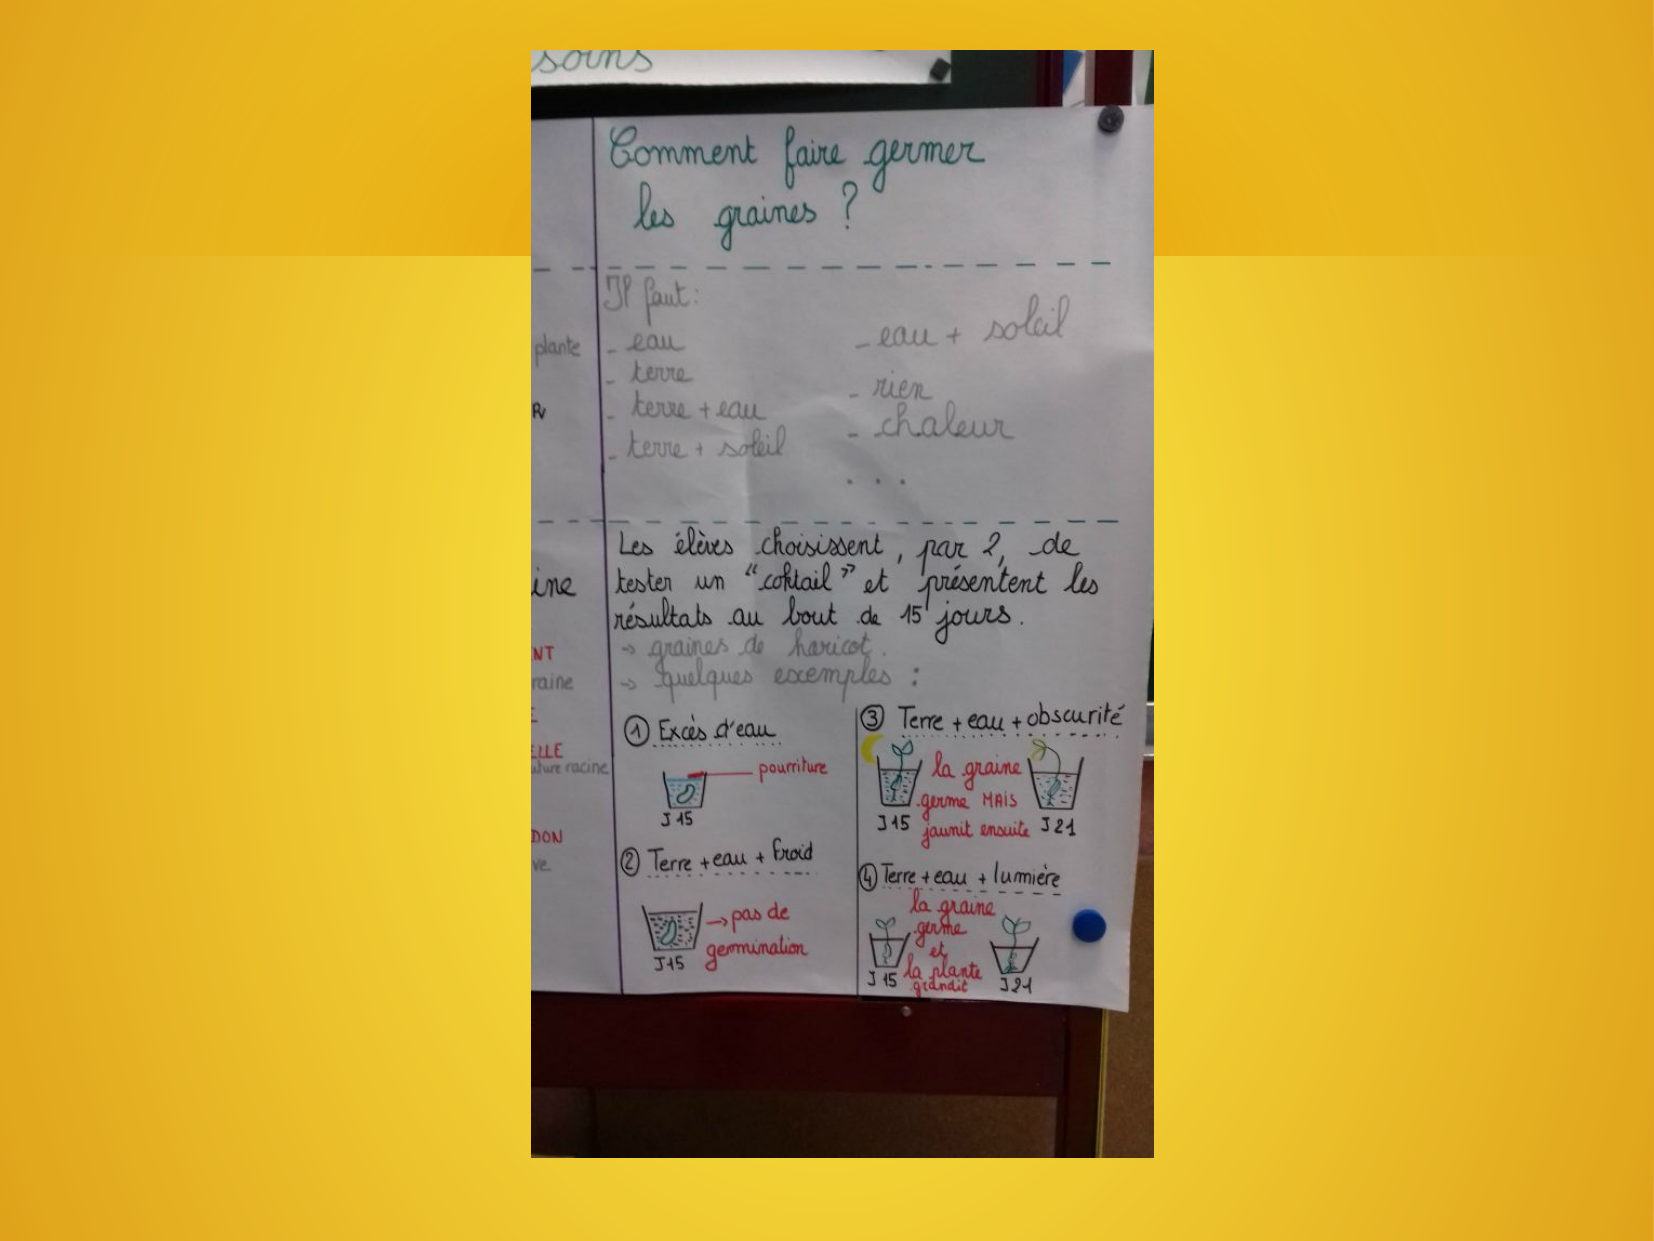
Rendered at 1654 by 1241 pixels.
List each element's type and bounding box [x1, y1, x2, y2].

picture [531, 50, 1154, 1158]
